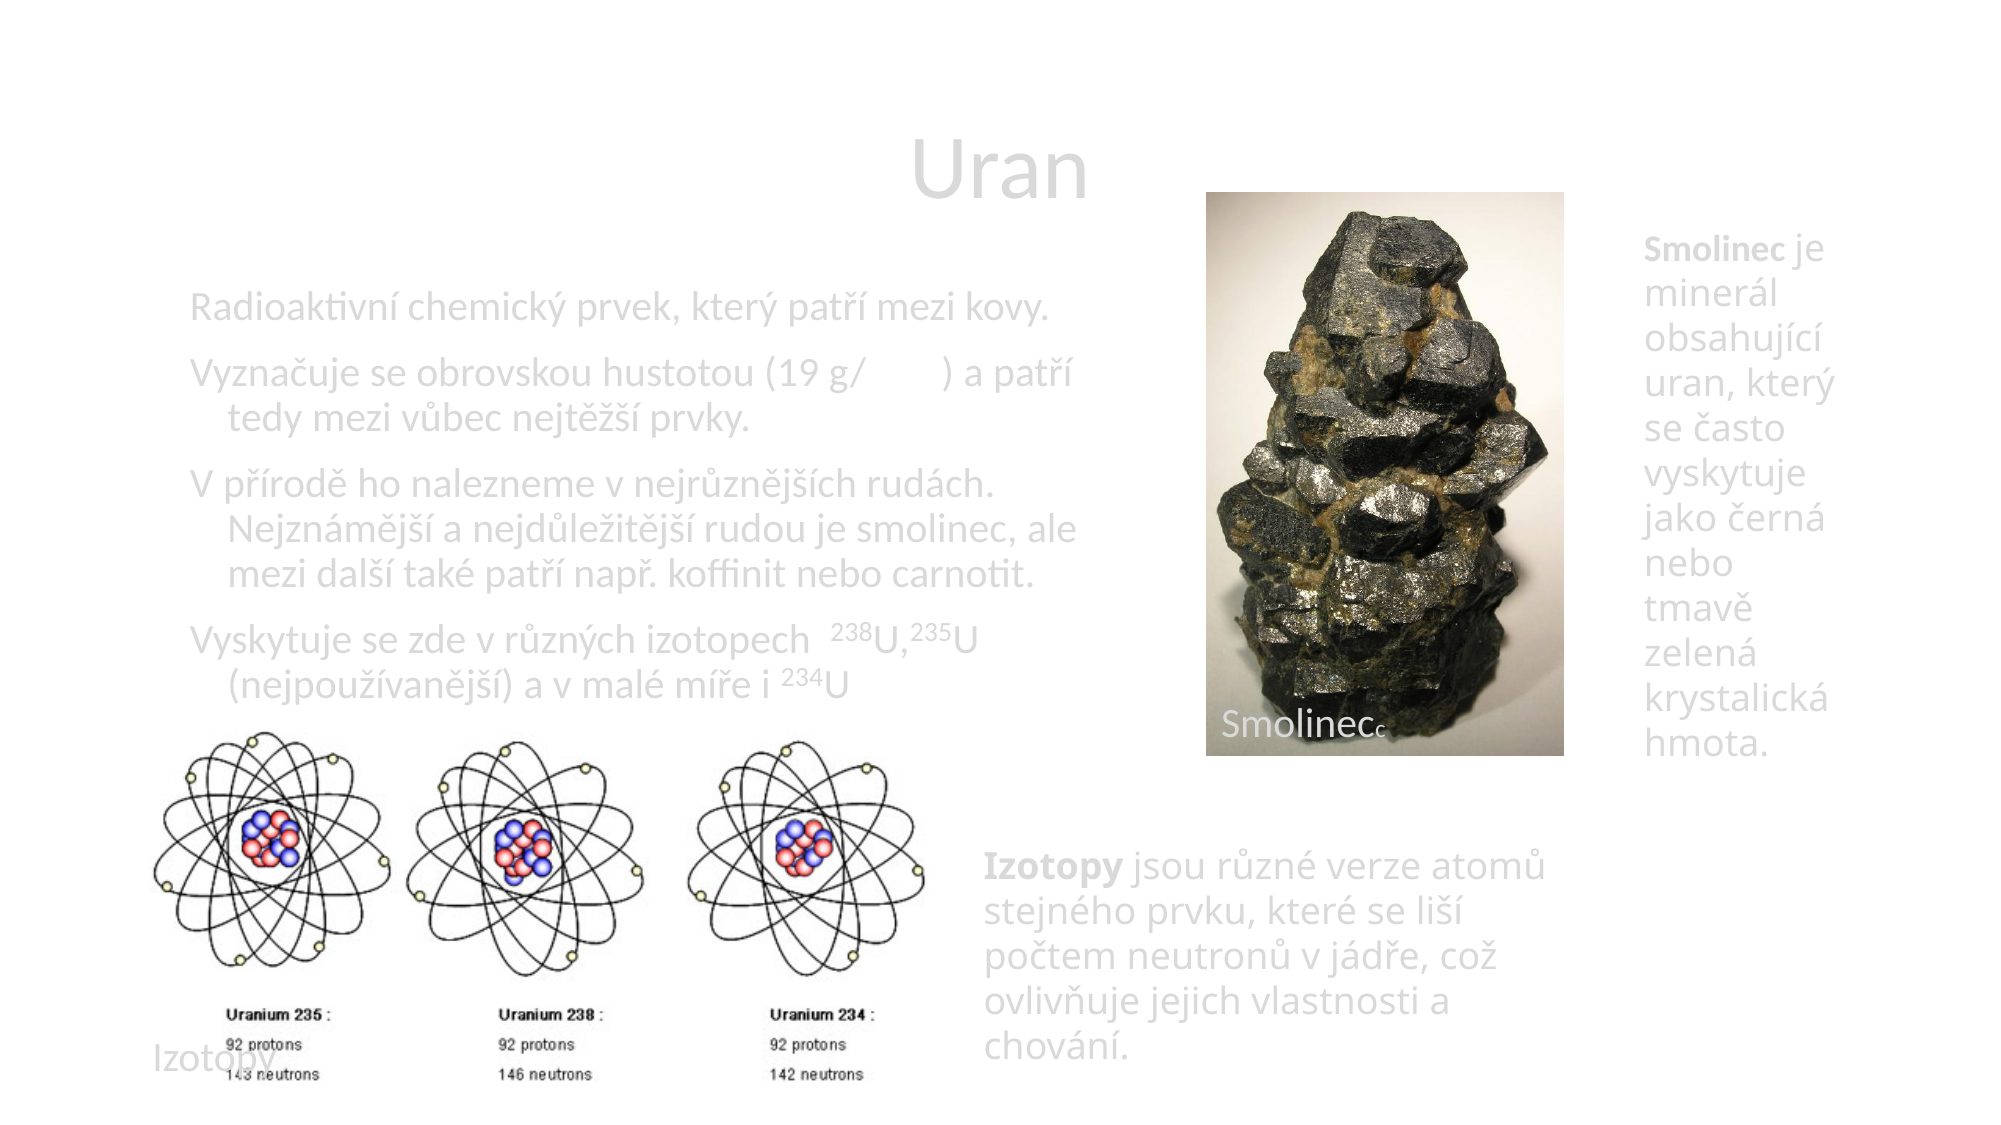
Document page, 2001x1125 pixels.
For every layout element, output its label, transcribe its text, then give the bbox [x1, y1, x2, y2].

picture [1206, 192, 1564, 756]
title Uran [137, 59, 1863, 278]
text_box Smolinec je minerál obsahující uran, který se často vyskytuje jako černá nebo tmavě zelená krystalická hmota. [1629, 216, 1863, 732]
list Radioaktivní chemický prvek, který patří mezi kovy. Vyznačuje se obrovskou hustotou (19 g/ cm3) a patří tedy mezi vůbec nejtěžší prvky. V přírodě ho nalezneme v nejrůznějších rudách. Nejznámější a nejdůležitější rudou je smolinec, ale mezi další také patří např. koffinit nebo carnotit. Vyskytuje se zde v různých izotopech 238U,235U (nejpoužívanější) a v malé míře i 234U [137, 277, 1172, 1014]
text_box Izotopy [137, 1022, 1543, 1125]
text_box Smolinecc [1206, 687, 1457, 784]
text_box Izotopy jsou různé verze atomů stejného prvku, které se liší počtem neutronů v jádře, což ovlivňuje jejich vlastnosti a chování. [968, 834, 1564, 1031]
picture [148, 731, 931, 1022]
